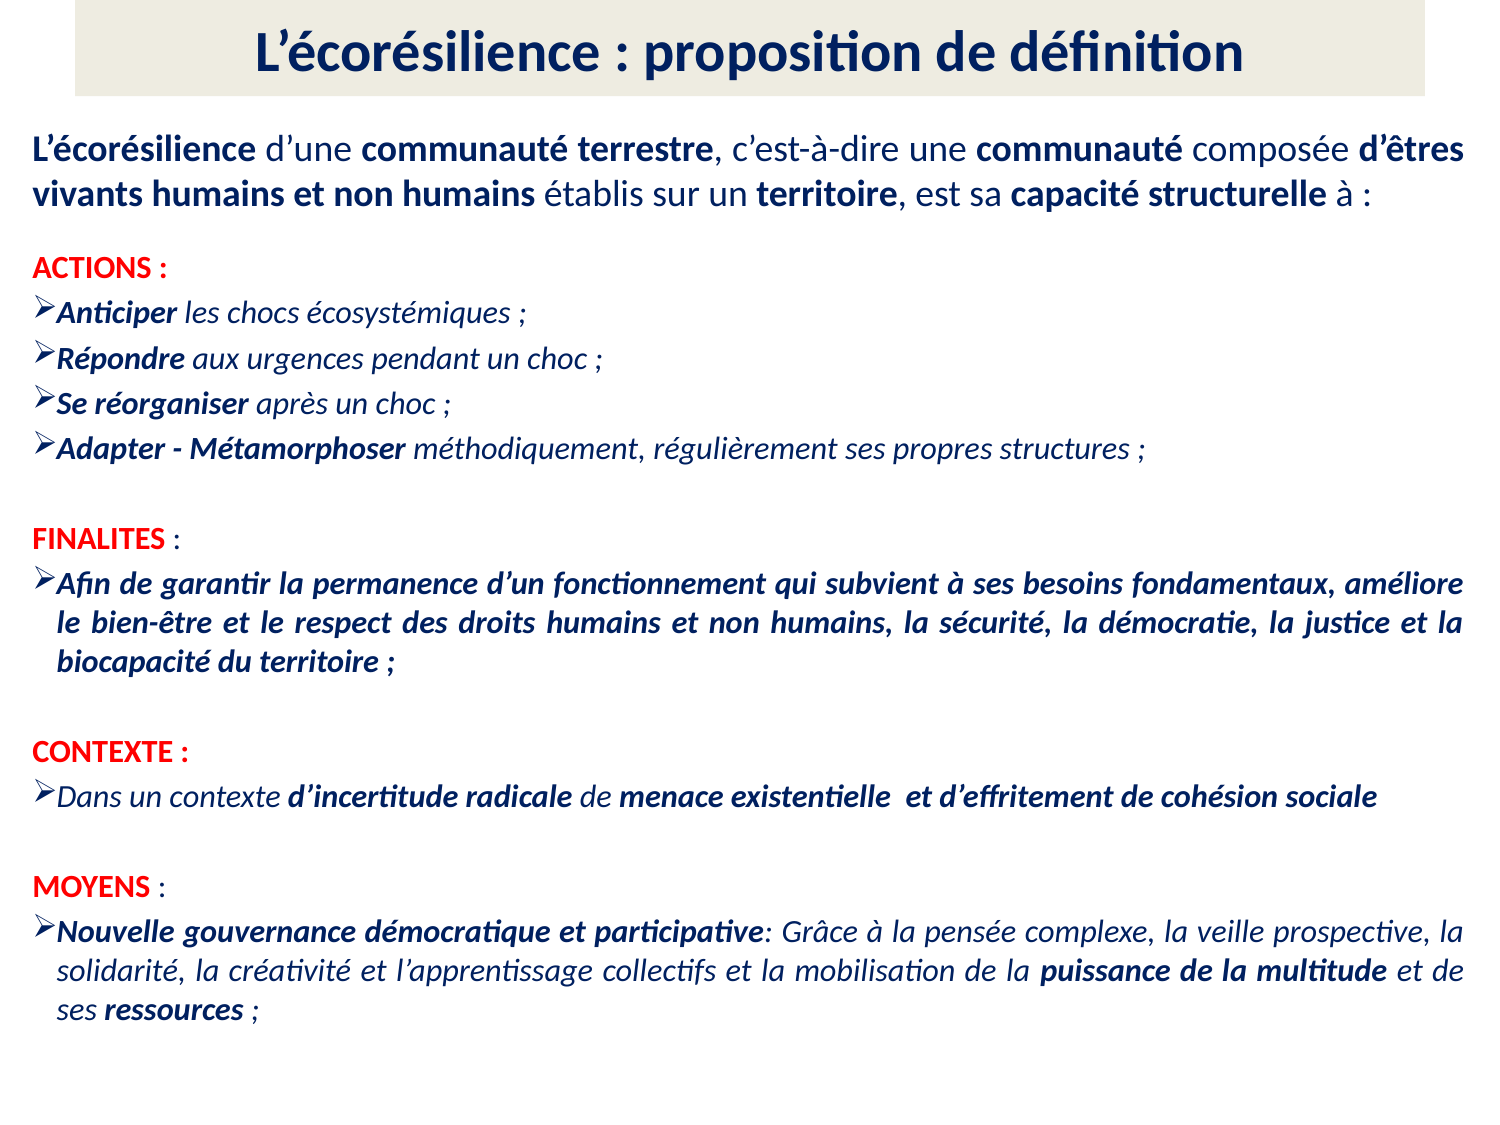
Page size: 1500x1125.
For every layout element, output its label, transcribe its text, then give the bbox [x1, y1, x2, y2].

list L’écorésilience d’une communauté terrestre, c’est-à-dire une communauté composée d’êtres vivants humains et non humains établis sur un territoire, est sa capacité structurelle à : ACTIONS : Anticiper les chocs écosystémiques ; Répondre aux urgences pendant un choc ; Se réorganiser après un choc ; Adapter - Métamorphoser méthodiquement, régulièrement ses propres structures ; FINALITES : Afin de garantir la permanence d’un fonctionnement qui subvient à ses besoins fondamentaux, améliore le bien-être et le respect des droits humains et non humains, la sécurité, la démocratie, la justice et la biocapacité du territoire ; CONTEXTE : Dans un contexte d’incertitude radicale de menace existentielle et d’effritement de cohésion sociale MOYENS : Nouvelle gouvernance démocratique et participative: Grâce à la pensée complexe, la veille prospective, la solidarité, la créativité et l’apprentissage collectifs et la mobilisation de la puissance de la multitude et de ses ressources ; [17, 116, 1480, 1104]
title L’écorésilience : proposition de définition [75, 0, 1425, 97]
